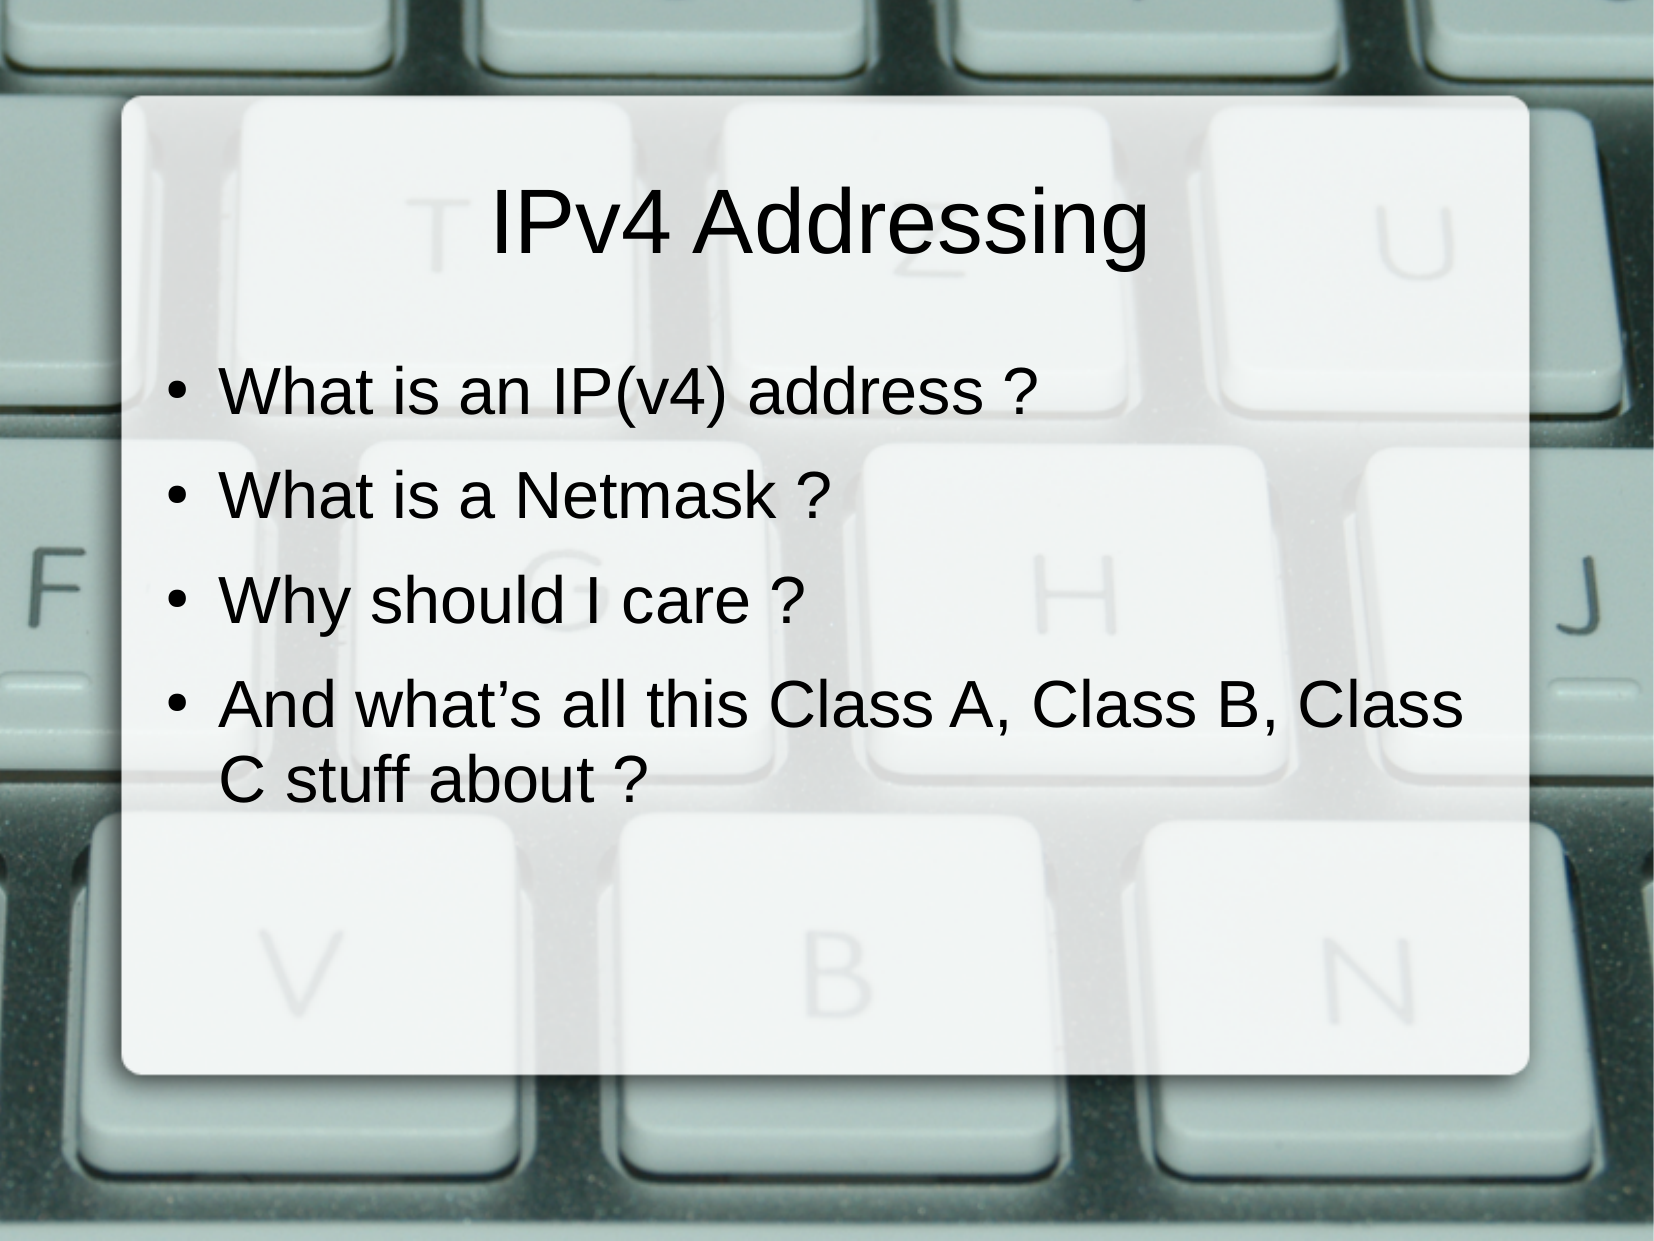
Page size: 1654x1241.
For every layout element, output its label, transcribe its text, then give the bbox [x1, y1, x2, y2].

picture [0, 0, 1654, 1241]
list What is an IP(v4) address ? What is a Netmask ? Why should I care ? And what’s all this Class A, Class B, Class C stuff about ? [147, 354, 1506, 1064]
title IPv4 Addressing [135, 117, 1506, 325]
